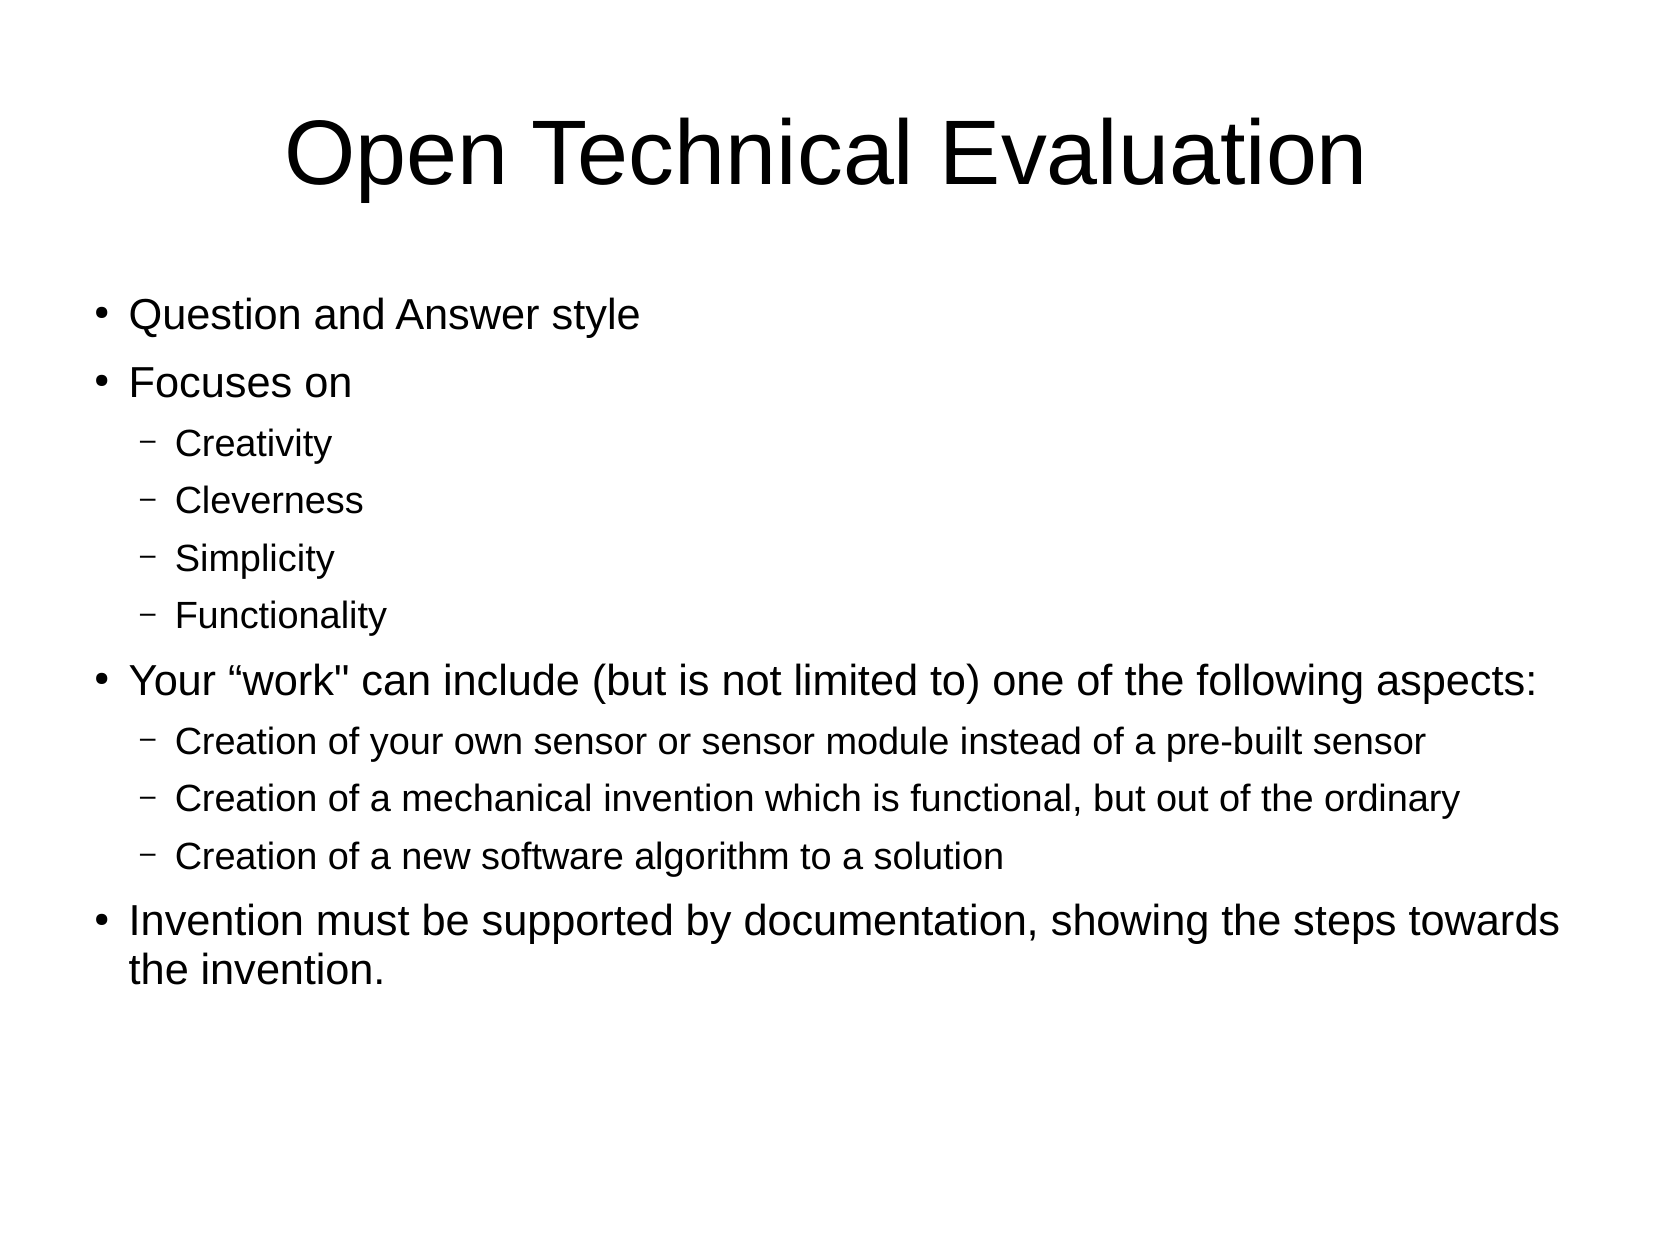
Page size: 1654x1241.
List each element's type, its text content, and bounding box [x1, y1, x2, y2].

list Question and Answer style Focuses on Creativity Cleverness Simplicity Functionality Your “work" can include (but is not limited to) one of the following aspects: Creation of your own sensor or sensor module instead of a pre-built sensor Creation of a mechanical invention which is functional, but out of the ordinary Creation of a new software algorithm to a solution Invention must be supported by documentation, showing the steps towards the invention. [82, 290, 1571, 1010]
title Open Technical Evaluation [82, 49, 1571, 257]
